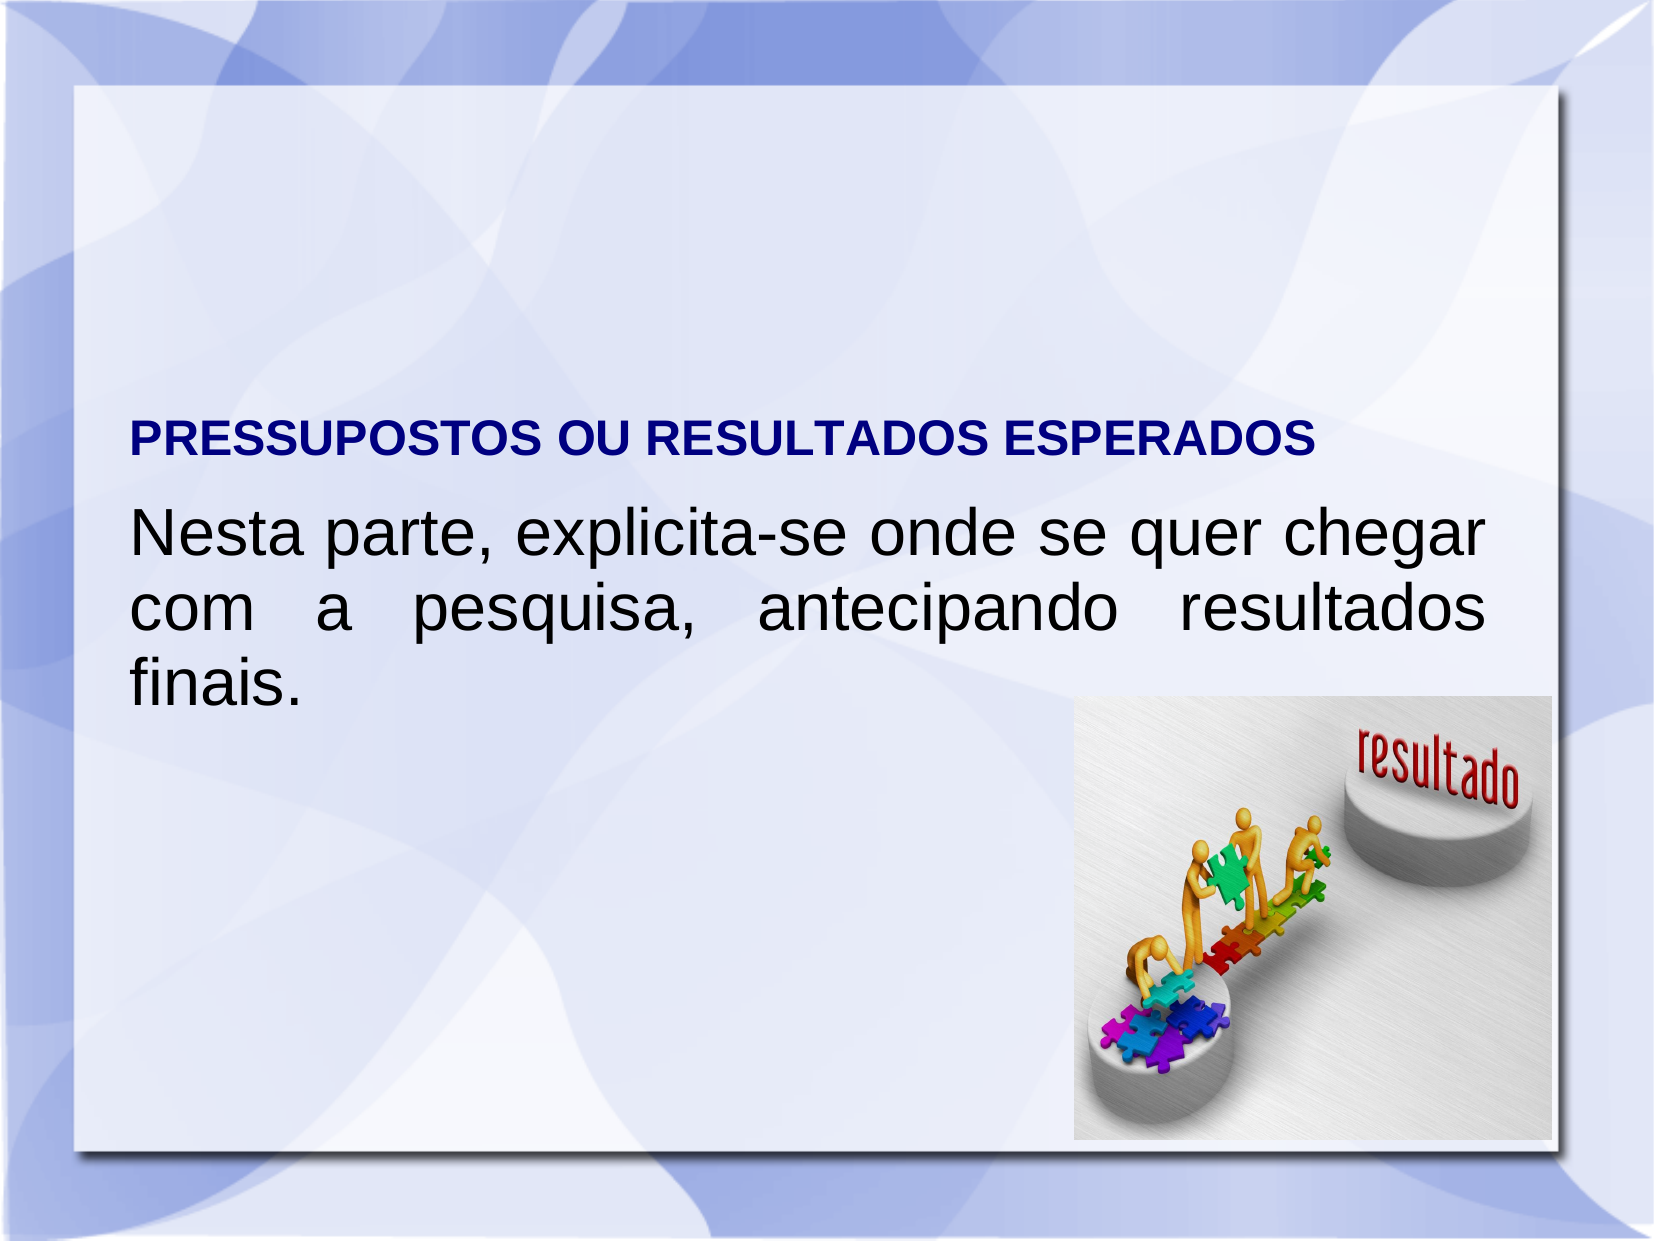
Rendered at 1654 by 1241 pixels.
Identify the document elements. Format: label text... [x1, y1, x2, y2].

picture [0, 0, 1654, 1241]
list PRESSUPOSTOS OU RESULTADOS ESPERADOS Nesta parte, explicita-se onde se quer chegar com a pesquisa, antecipando resultados finais. [129, 324, 1489, 1045]
